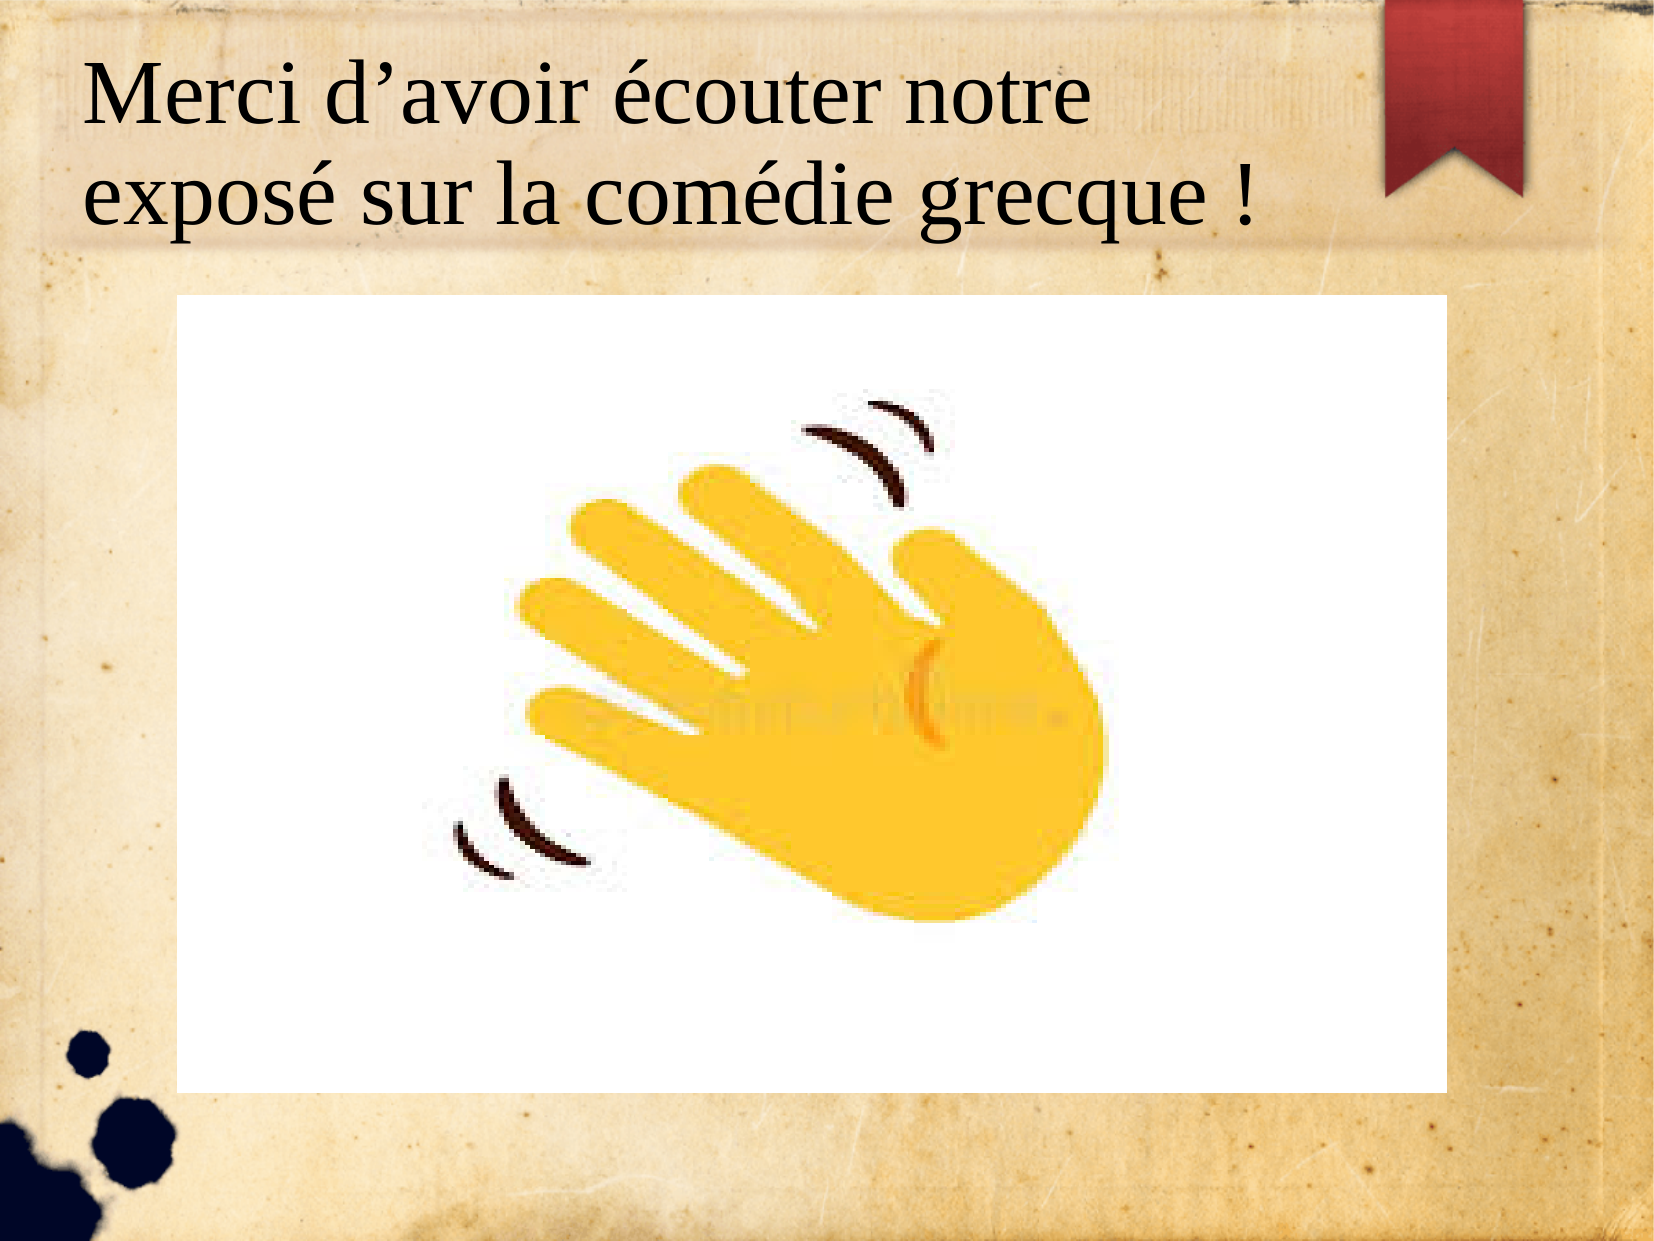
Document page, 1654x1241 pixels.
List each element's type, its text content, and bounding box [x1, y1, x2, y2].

picture [0, 0, 1654, 1241]
title Merci d’avoir écouter notre exposé sur la comédie grecque ! [82, 41, 1347, 245]
